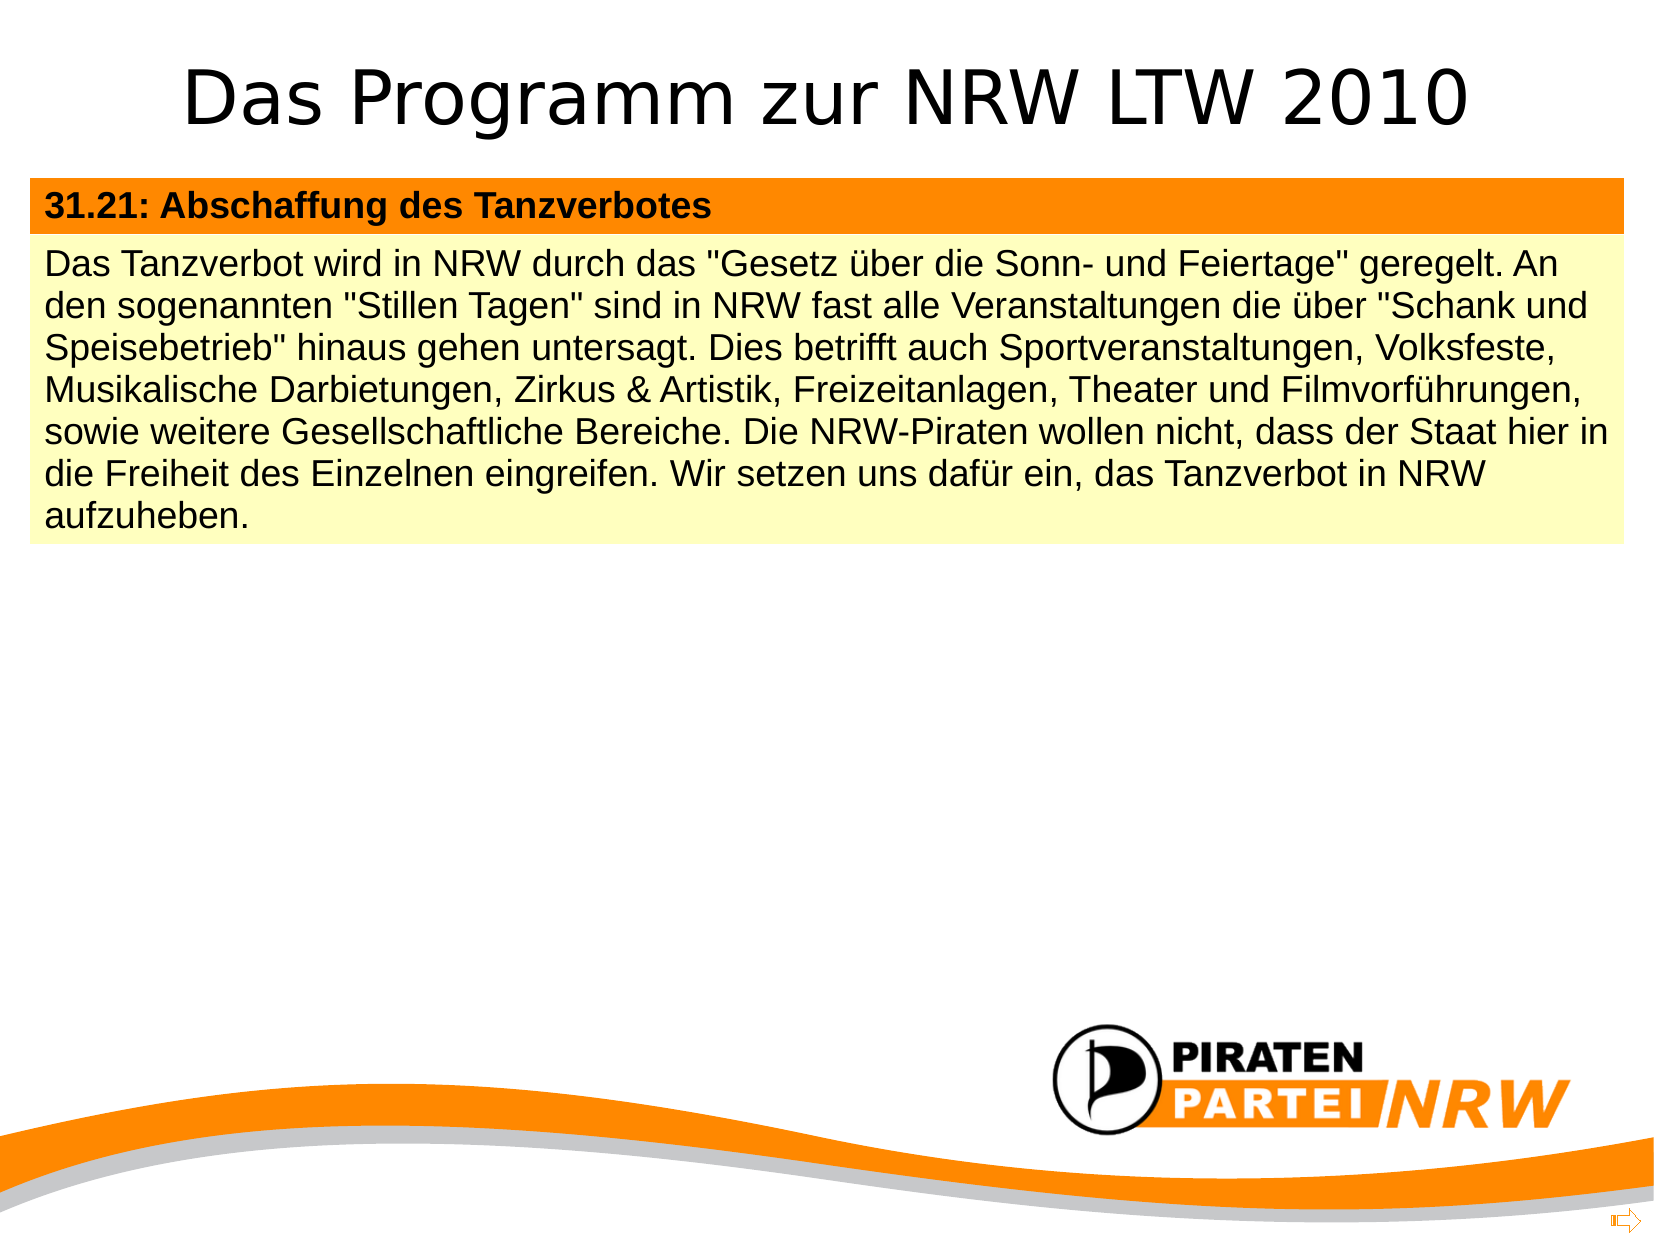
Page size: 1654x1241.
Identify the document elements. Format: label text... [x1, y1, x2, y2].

table_header 31.21: Abschaffung des Tanzverbotes [30, 178, 1624, 234]
title Das Programm zur NRW LTW 2010 [82, 54, 1571, 143]
table_cell Das Tanzverbot wird in NRW durch das "Gesetz über die Sonn- und Feiertage" geregelt. An den sogenannten "Stillen Tagen" sind in NRW fast alle Veranstaltungen die über "Schank und Speisebetrieb" hinaus gehen untersagt. Dies betrifft auch Sportveranstaltungen, Volksfeste, Musikalische Darbietungen, Zirkus & Artistik, Freizeitanlagen, Theater und Filmvorführungen, sowie weitere Gesellschaftliche Bereiche. Die NRW-Piraten wollen nicht, dass der Staat hier in die Freiheit des Einzelnen eingreifen. Wir setzen uns dafür ein, das Tanzverbot in NRW aufzuheben. [30, 235, 1624, 544]
picture [1045, 1021, 1579, 1140]
